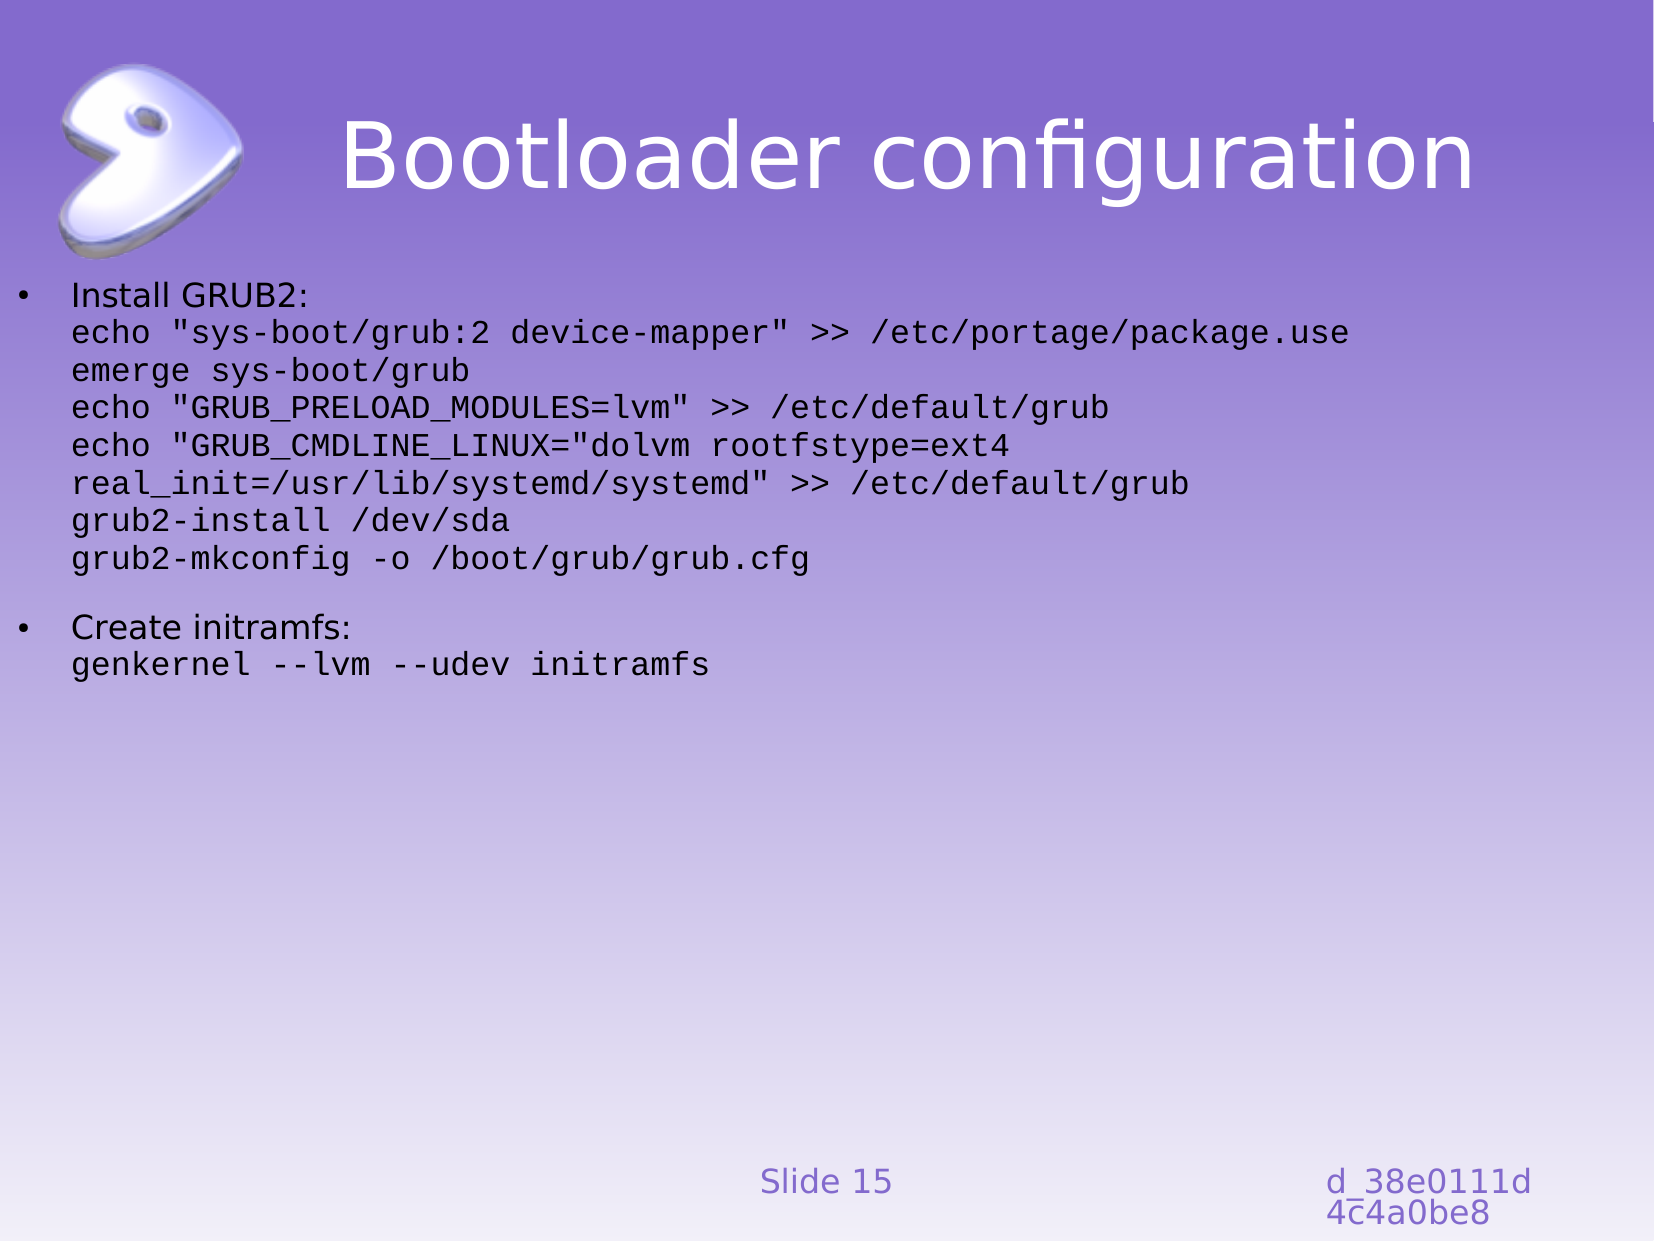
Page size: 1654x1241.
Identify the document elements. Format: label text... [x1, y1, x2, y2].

list Install GRUB2: echo "sys-boot/grub:2 device-mapper" >> /etc/portage/package.use emerge sys-boot/grub echo "GRUB_PRELOAD_MODULES=lvm" >> /etc/default/grub echo "GRUB_CMDLINE_LINUX="dolvm rootfstype=ext4 real_init=/usr/lib/systemd/systemd" >> /etc/default/grub grub2-install /dev/sda grub2-mkconfig -o /boot/grub/grub.cfg Create initramfs: genkernel --lvm --udev initramfs [0, 277, 1654, 1197]
picture [49, 61, 248, 266]
title Bootloader configuration [288, 44, 1531, 268]
